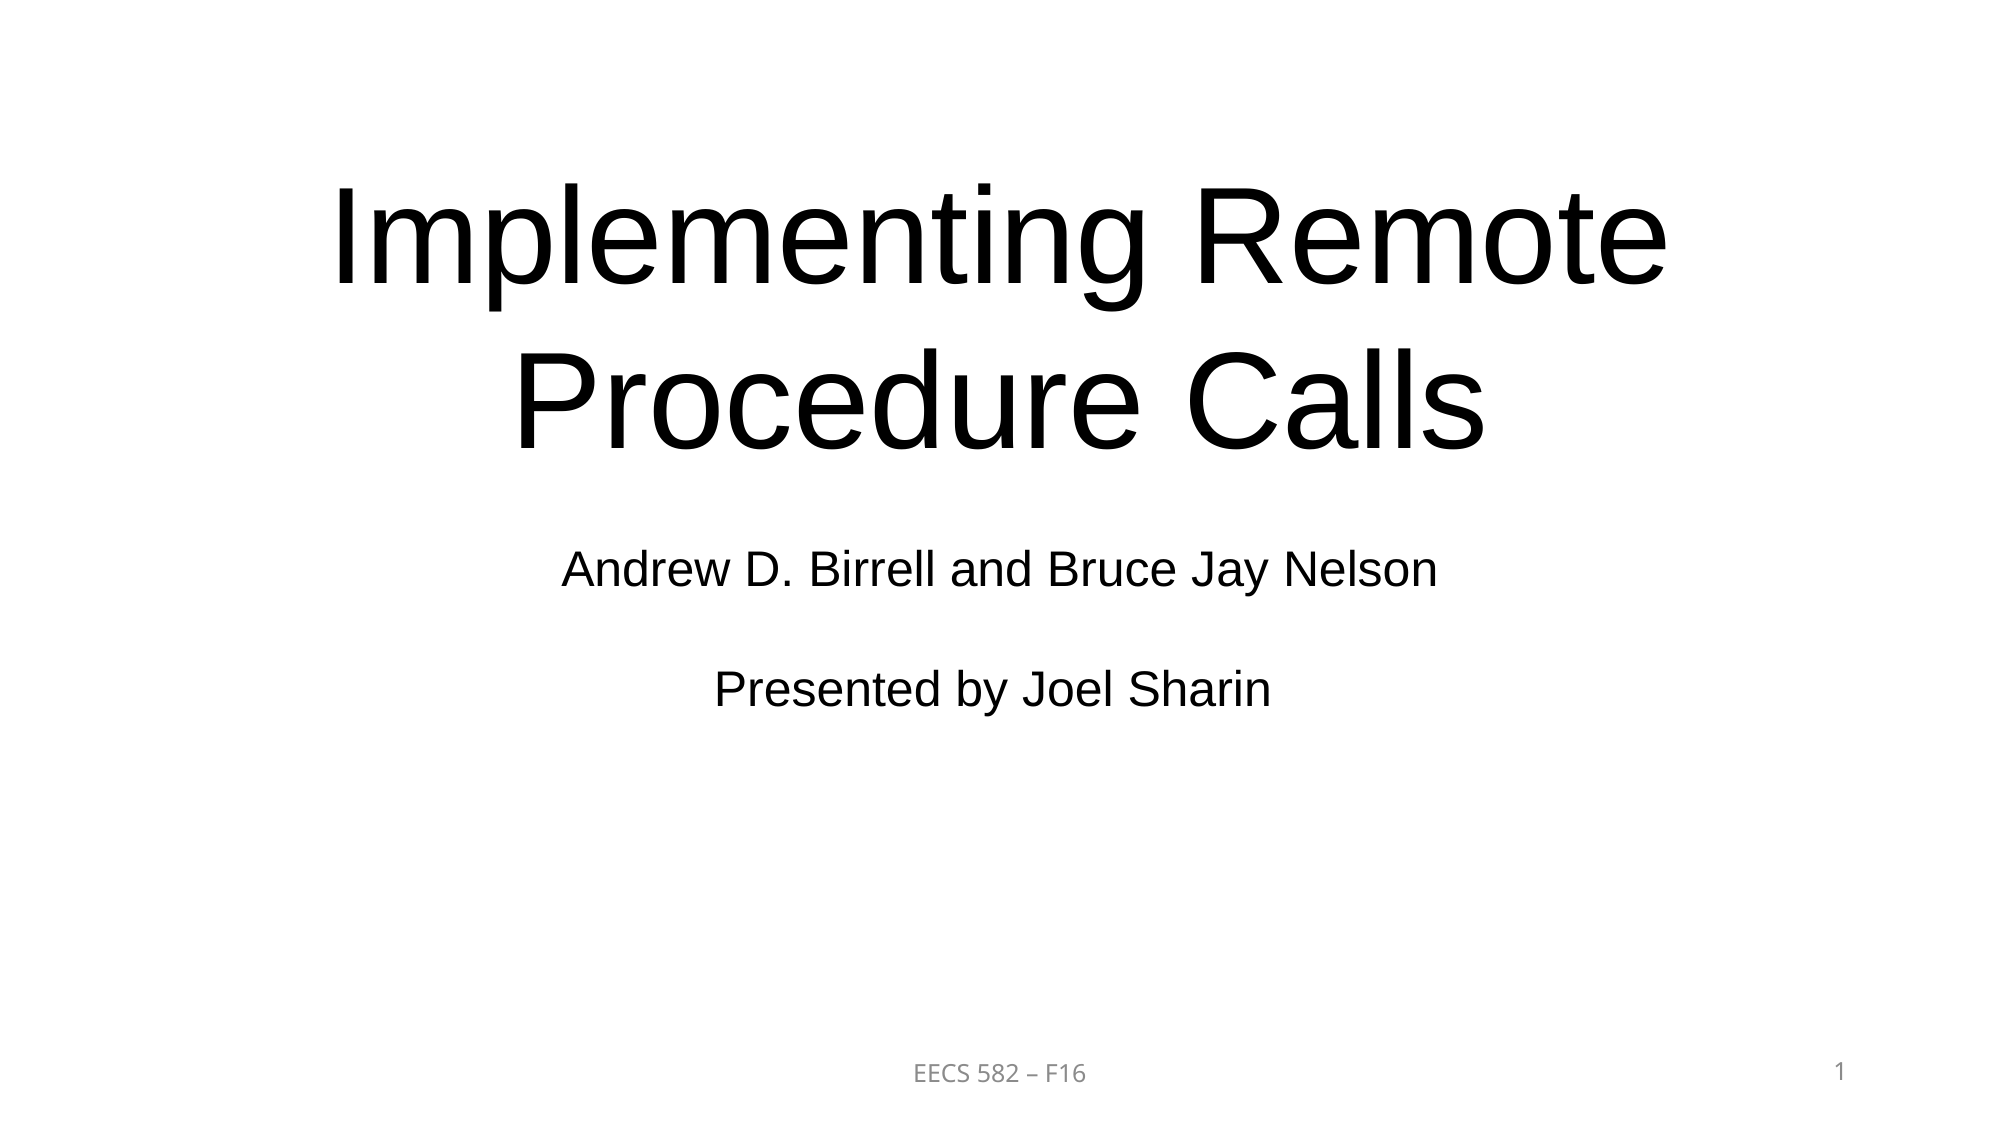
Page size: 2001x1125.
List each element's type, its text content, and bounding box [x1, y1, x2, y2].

subtitle Implementing Remote Procedure Calls Andrew D. Birrell and Bruce Jay Nelson Presented by Joel Sharin [0, 0, 2000, 863]
footer EECS 582 – F16 [662, 1042, 1338, 1103]
slide_number <number> [1412, 1042, 1863, 1103]
